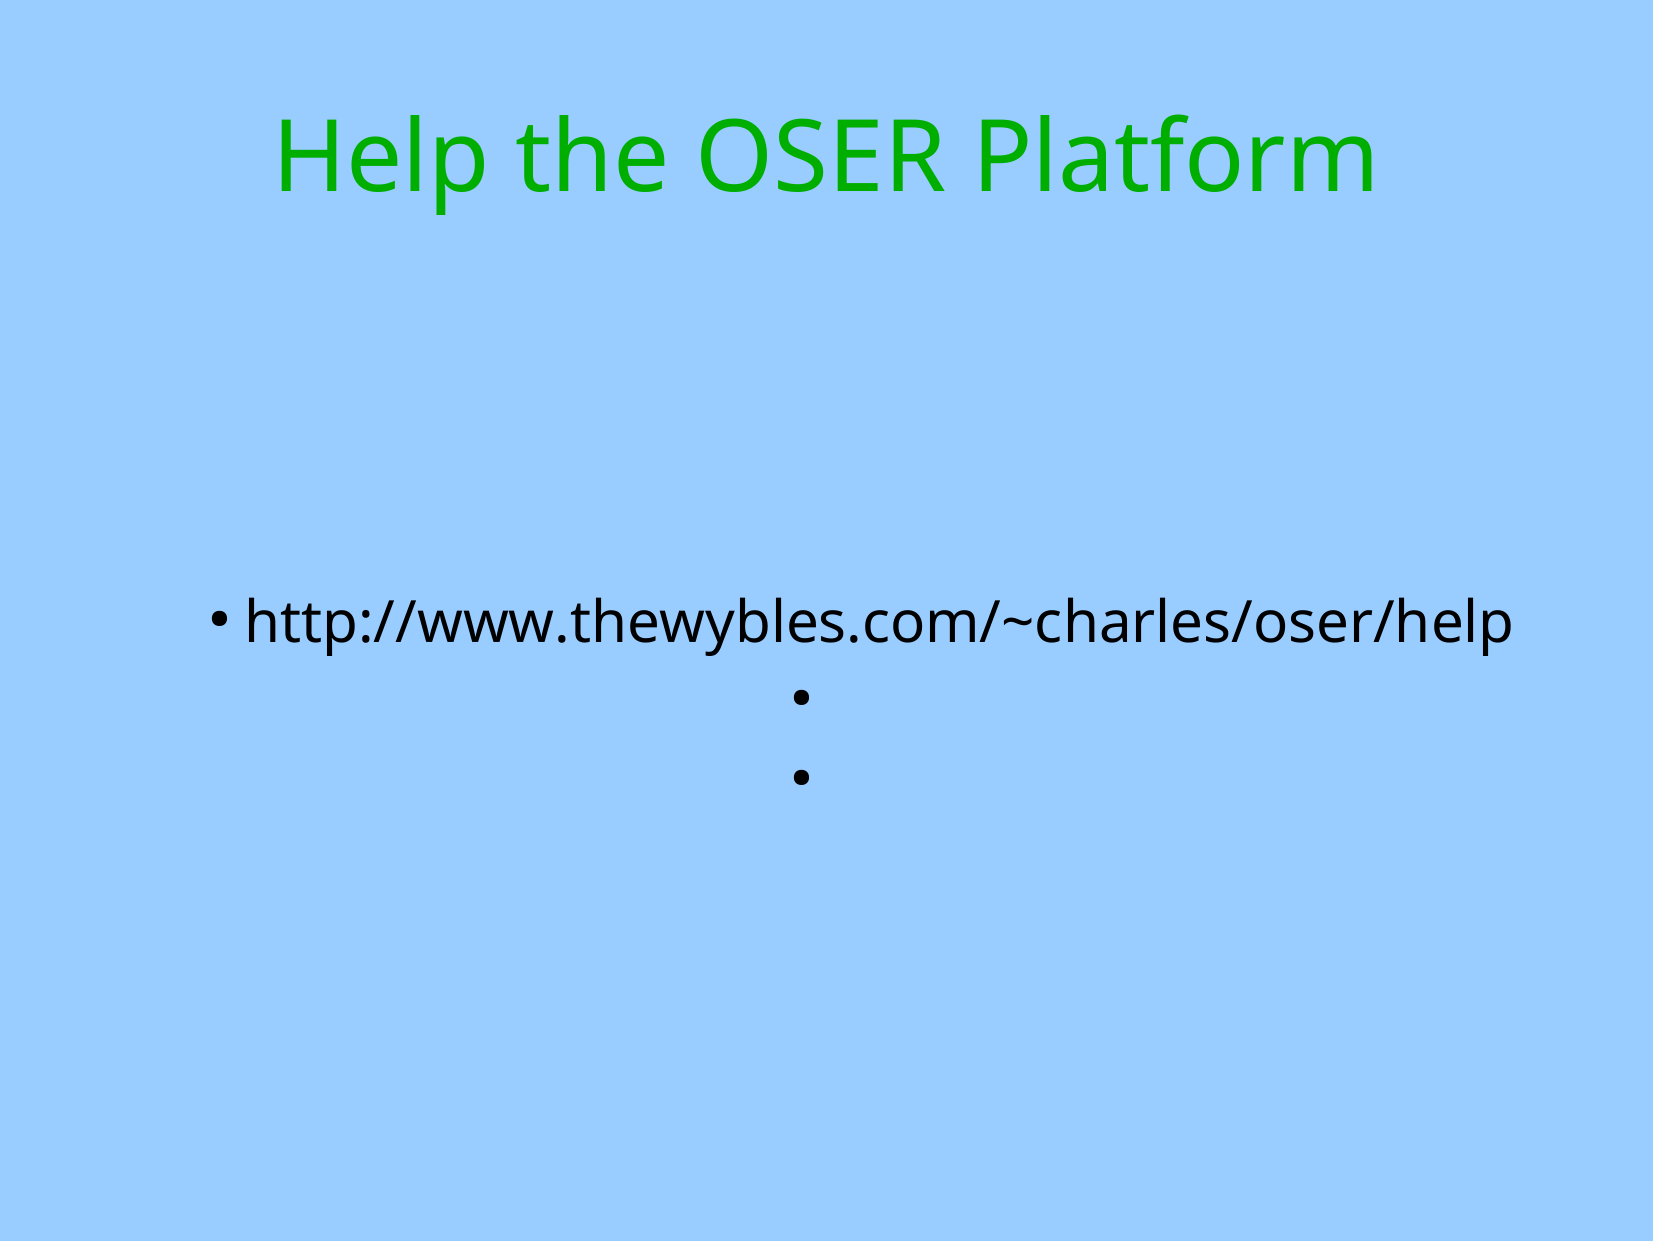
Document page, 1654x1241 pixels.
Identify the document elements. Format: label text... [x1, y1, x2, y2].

title Help the OSER Platform [82, 49, 1571, 257]
subtitle http://www.thewybles.com/~charles/oser/help [82, 290, 1571, 1109]
